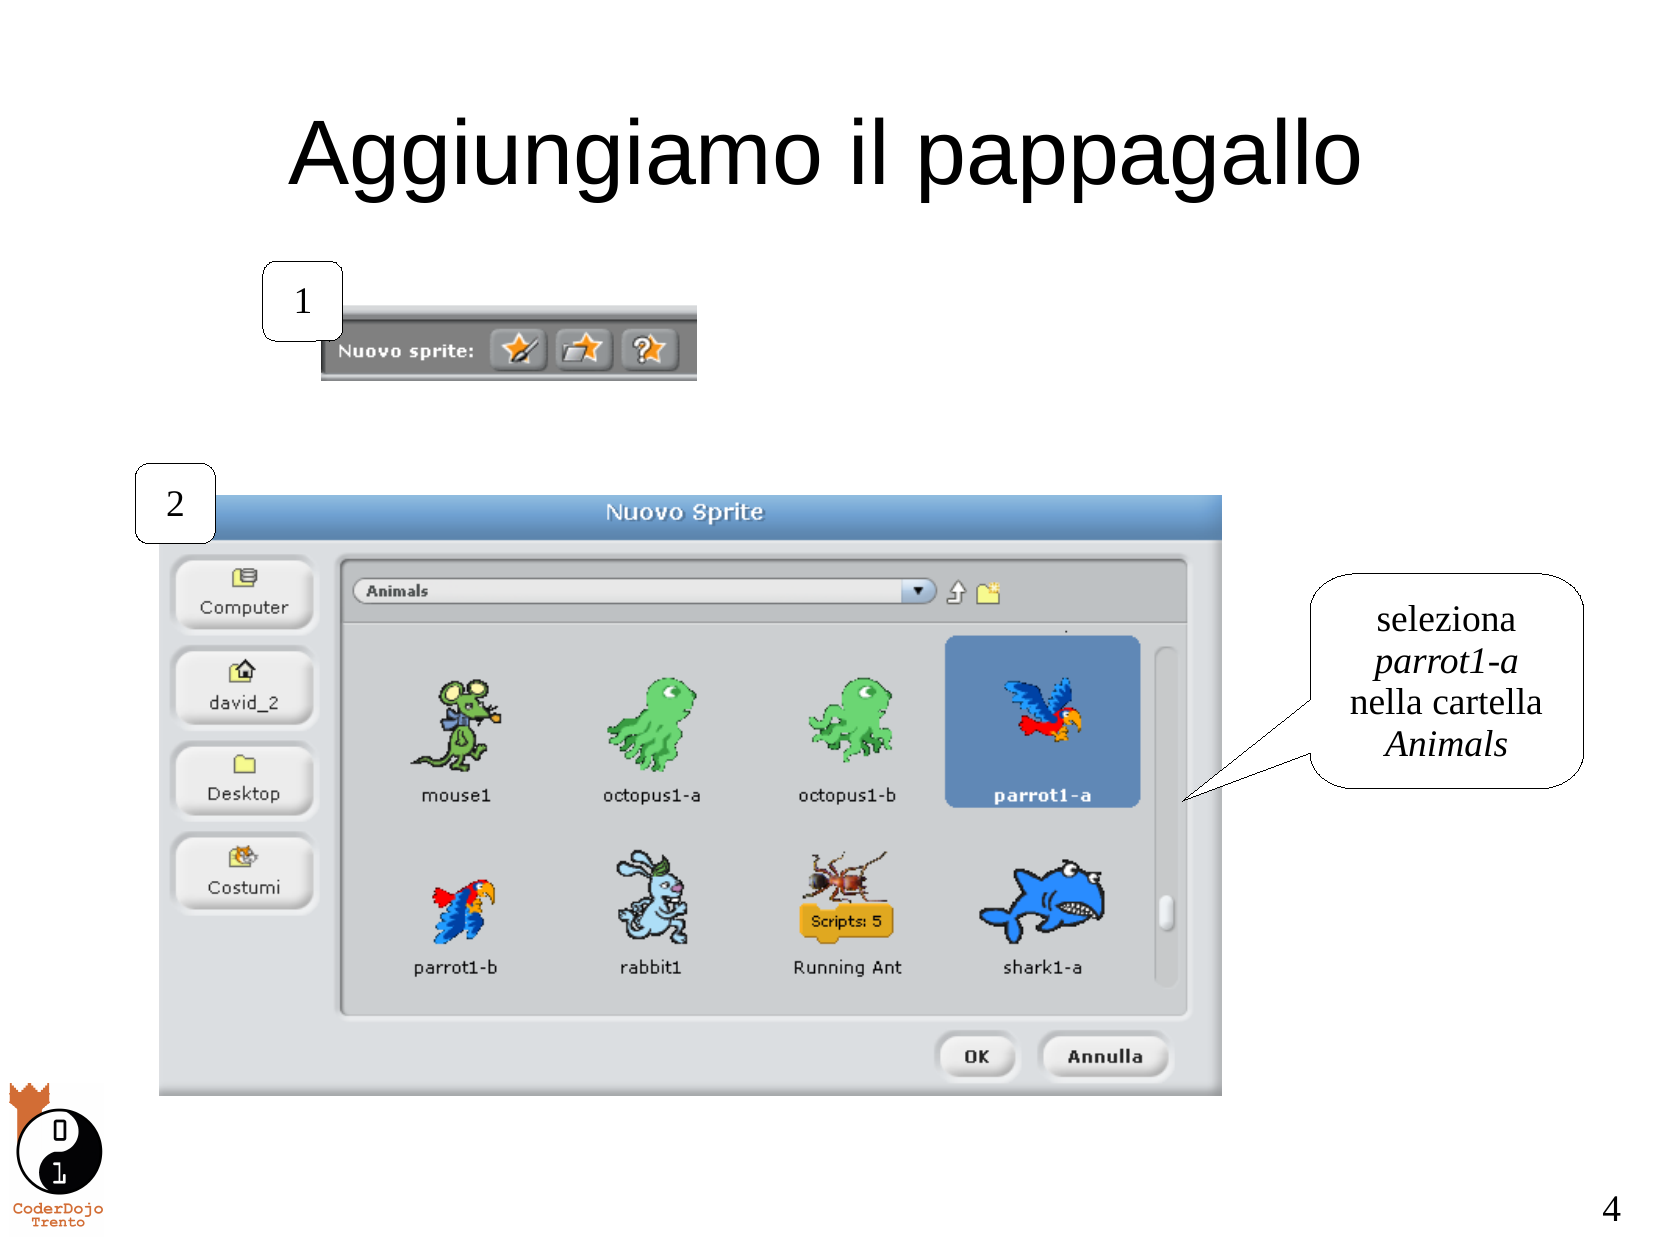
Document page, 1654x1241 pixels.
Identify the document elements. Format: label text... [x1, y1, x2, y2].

text_box 4 [1587, 1180, 1638, 1238]
text_box seleziona parrot1-a nella cartella Animals [1182, 573, 1584, 802]
picture [9, 1083, 104, 1237]
picture [159, 495, 1222, 1096]
text_box 2 [135, 463, 216, 544]
text_box 1 [262, 261, 343, 342]
title Aggiungiamo il pappagallo [82, 49, 1571, 257]
picture [321, 304, 697, 382]
